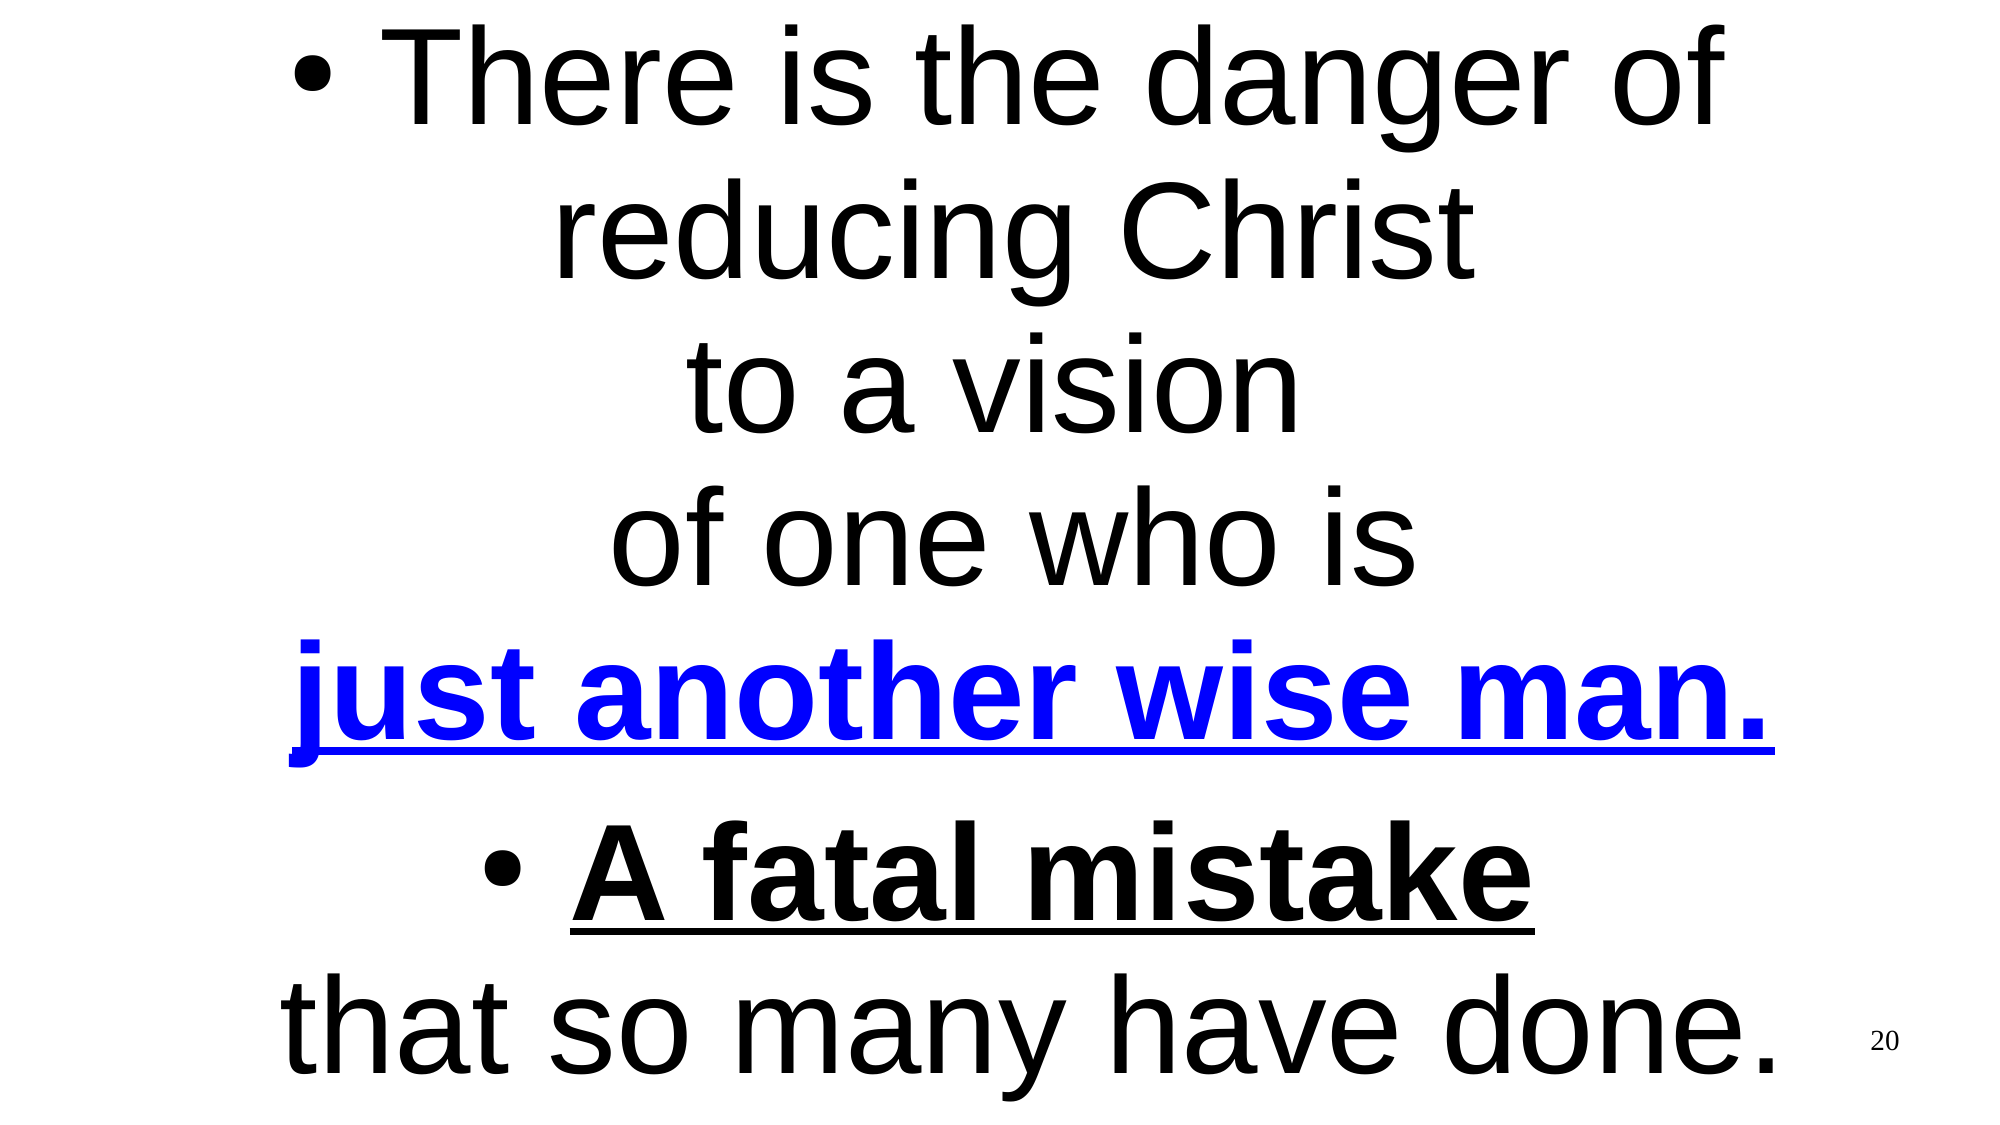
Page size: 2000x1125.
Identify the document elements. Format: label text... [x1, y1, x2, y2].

list There is the danger of reducing Christ to a vision of one who is just another wise man. A fatal mistake that so many have done. [0, 0, 1996, 1123]
